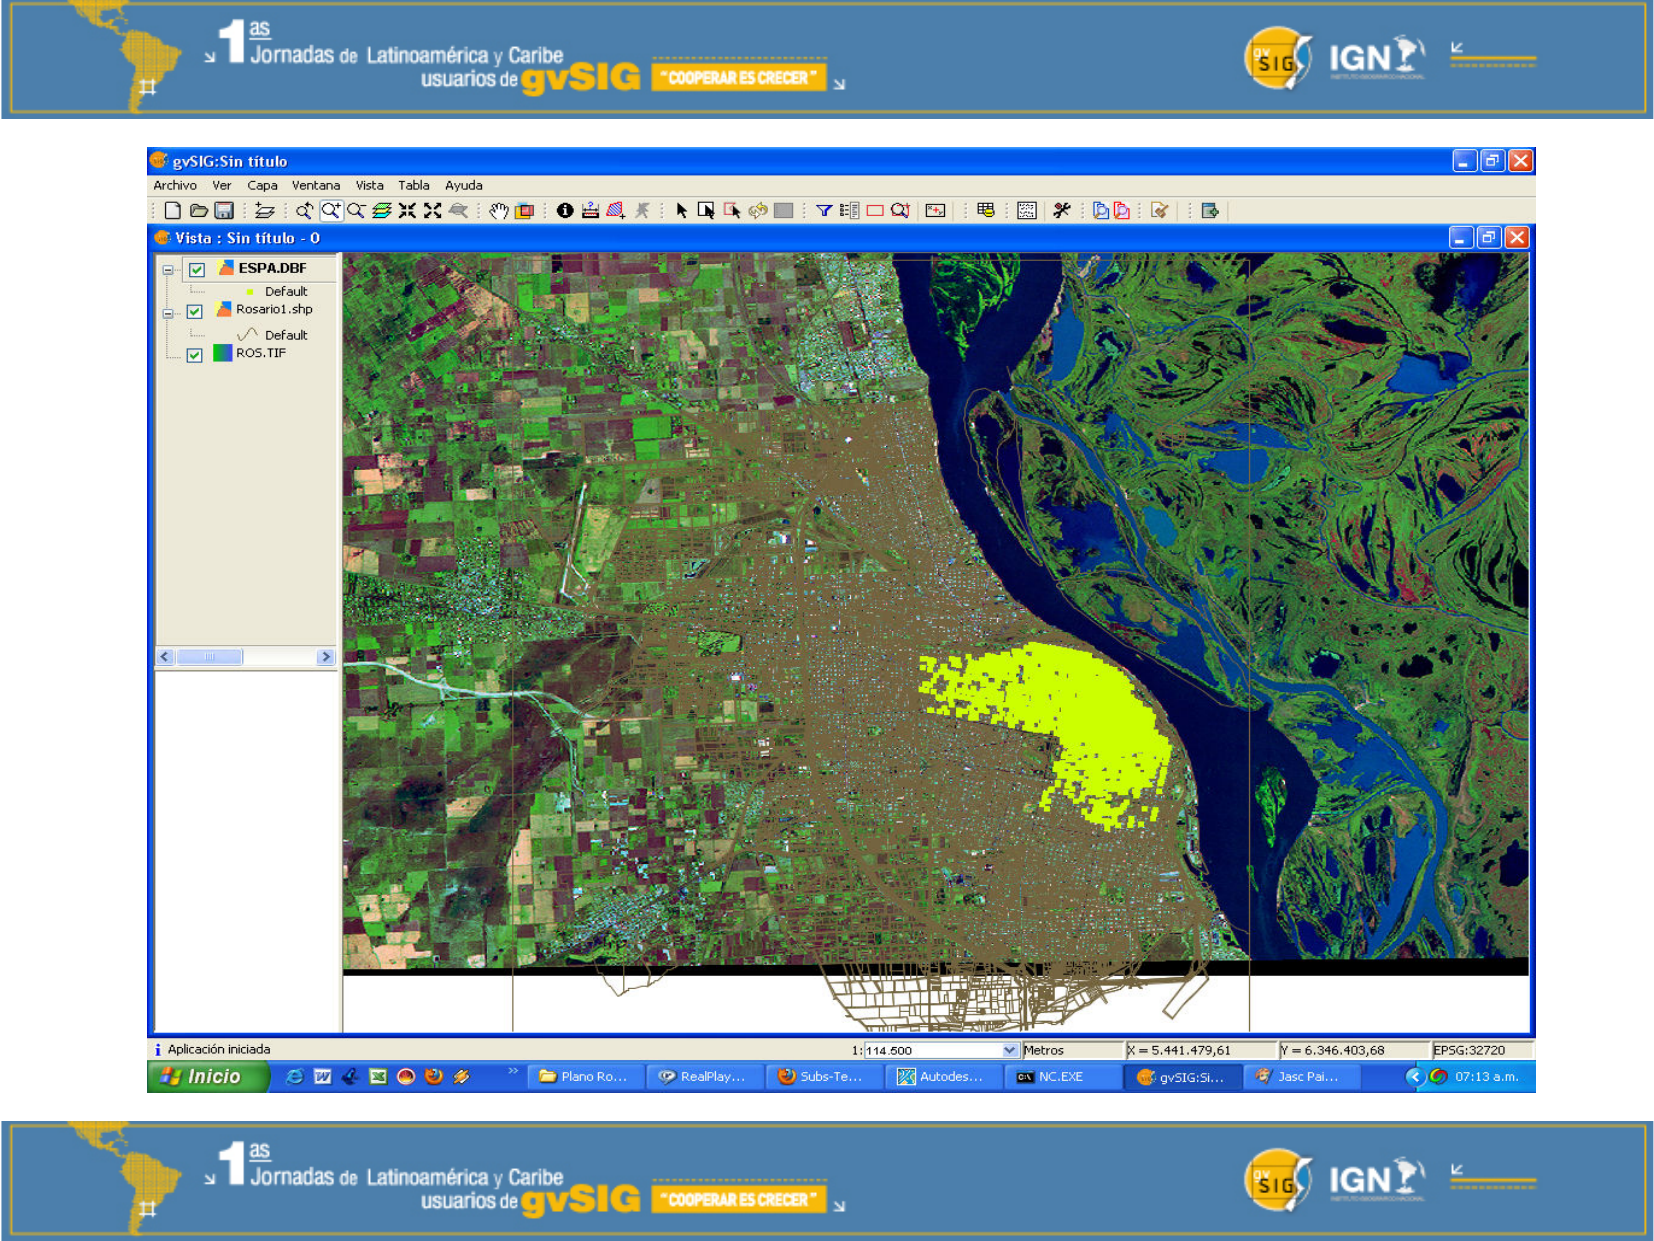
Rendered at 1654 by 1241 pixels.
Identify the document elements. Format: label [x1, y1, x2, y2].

picture [0, 0, 1654, 119]
picture [0, 1121, 1654, 1241]
picture [147, 147, 1536, 1093]
